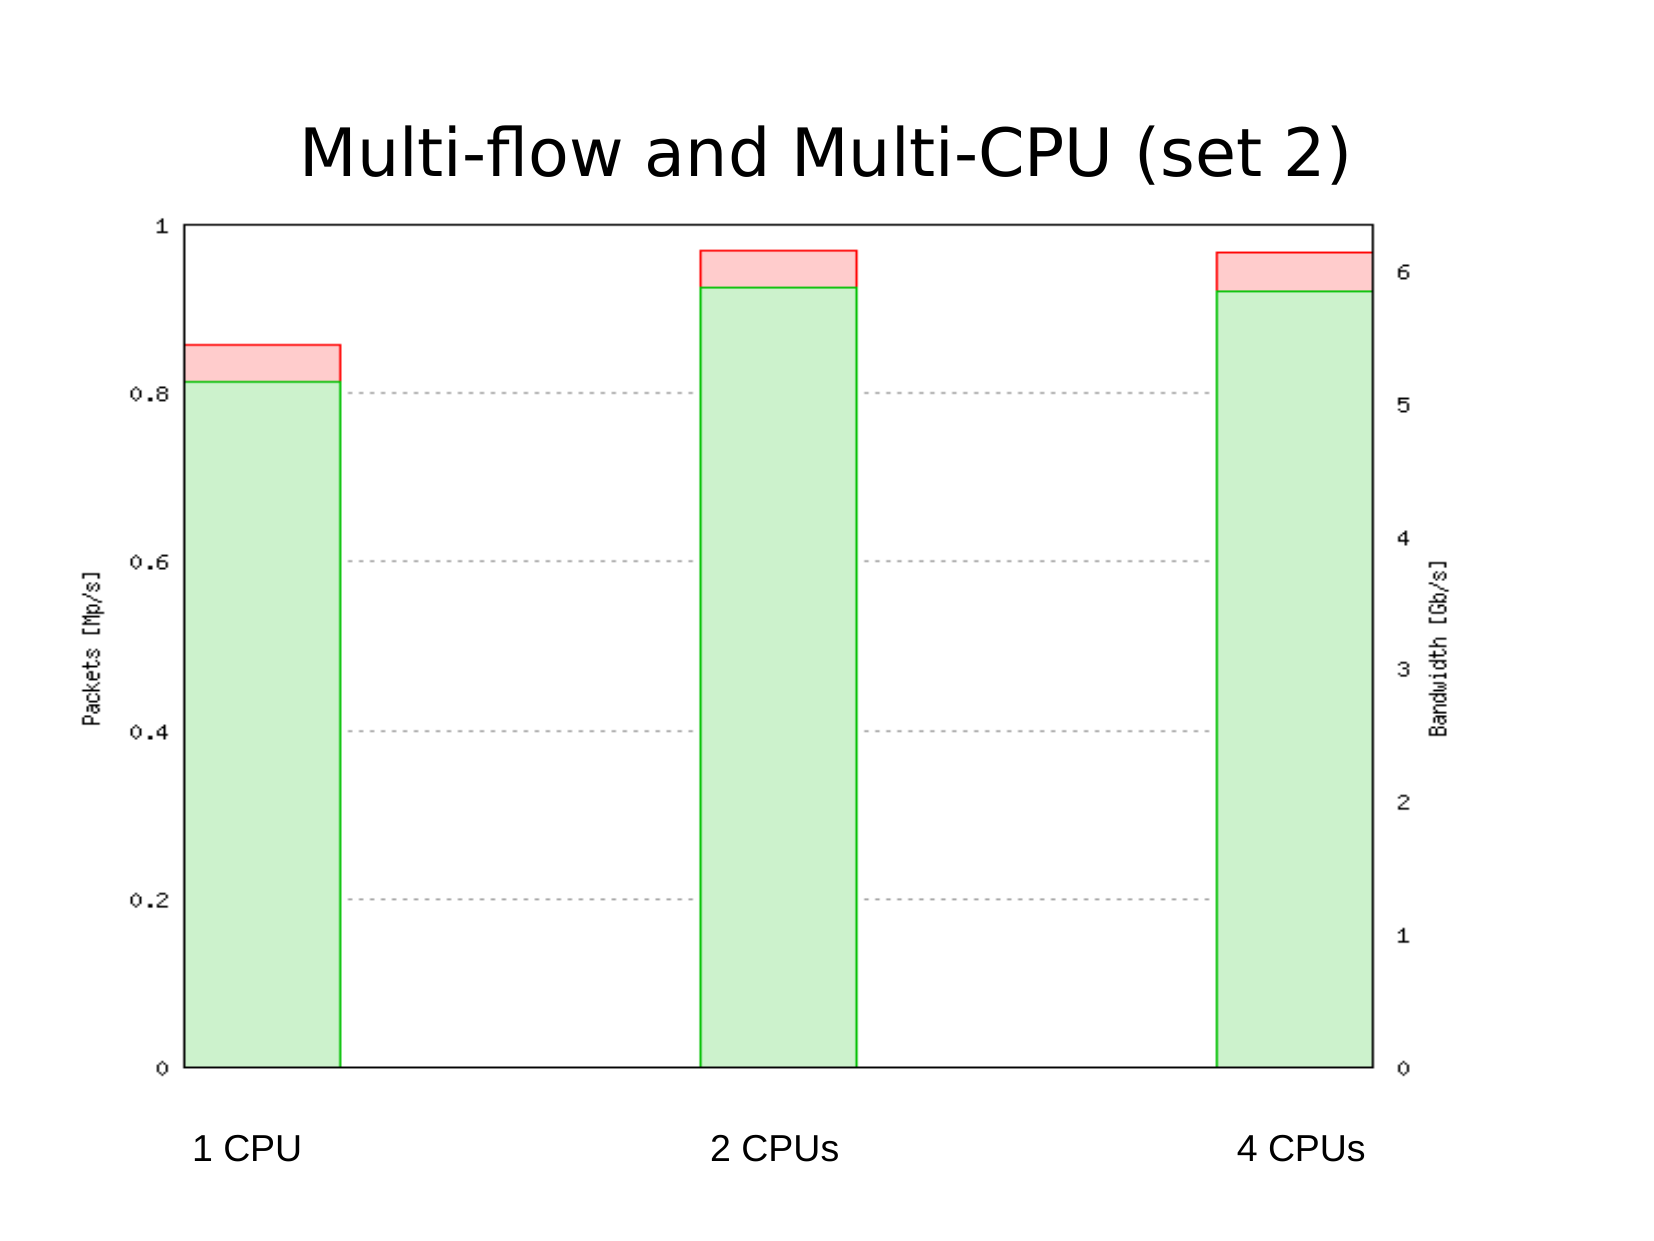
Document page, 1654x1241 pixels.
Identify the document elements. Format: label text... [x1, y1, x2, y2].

title Multi-flow and Multi-CPU (set 2) [82, 56, 1571, 250]
text_box 1 CPU 2 CPUs 4 CPUs [177, 1119, 1466, 1182]
picture [63, 204, 1469, 1091]
